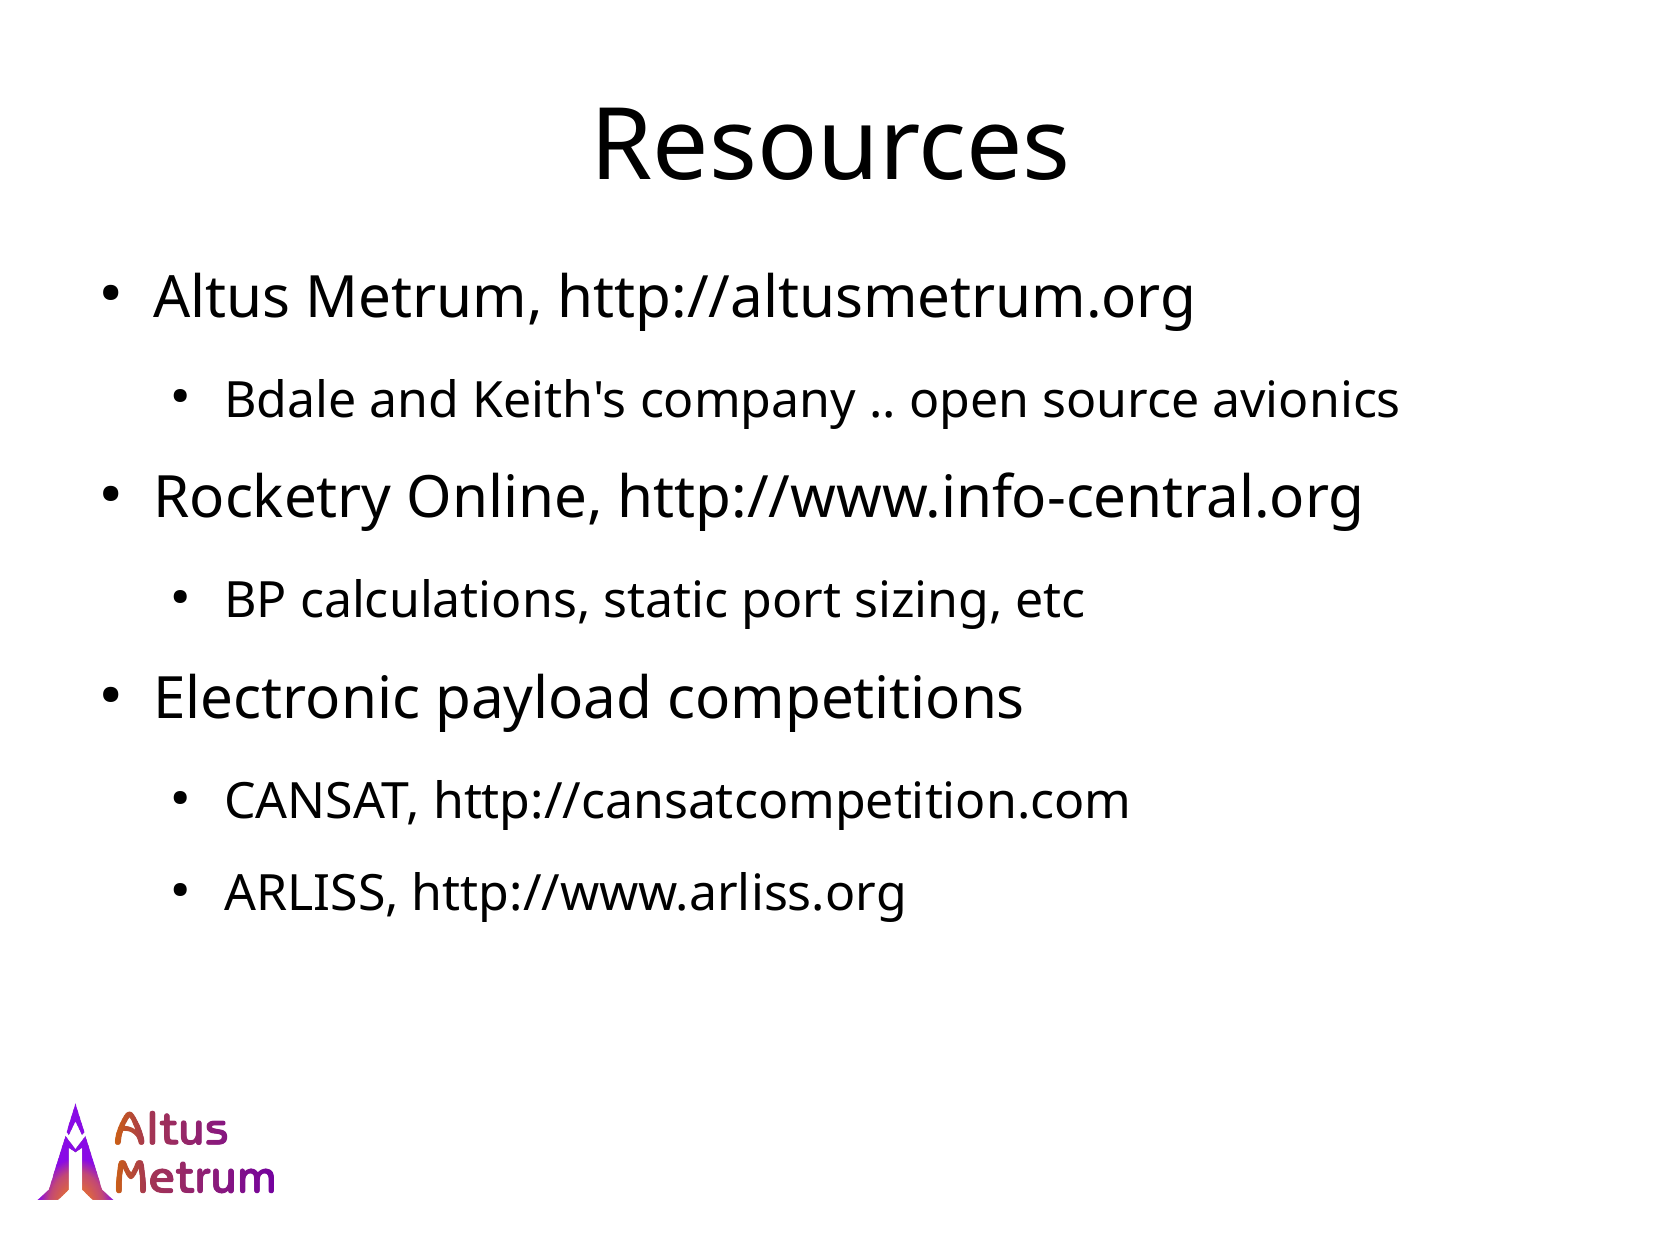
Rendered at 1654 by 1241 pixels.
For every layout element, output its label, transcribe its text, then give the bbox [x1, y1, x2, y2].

title Resources [86, 55, 1576, 226]
list Altus Metrum, http://altusmetrum.org Bdale and Keith's company .. open source avionics Rocketry Online, http://www.info-central.org BP calculations, static port sizing, etc Electronic payload competitions CANSAT, http://cansatcompetition.com ARLISS, http://www.arliss.org [82, 254, 1571, 1059]
picture [37, 1103, 274, 1200]
